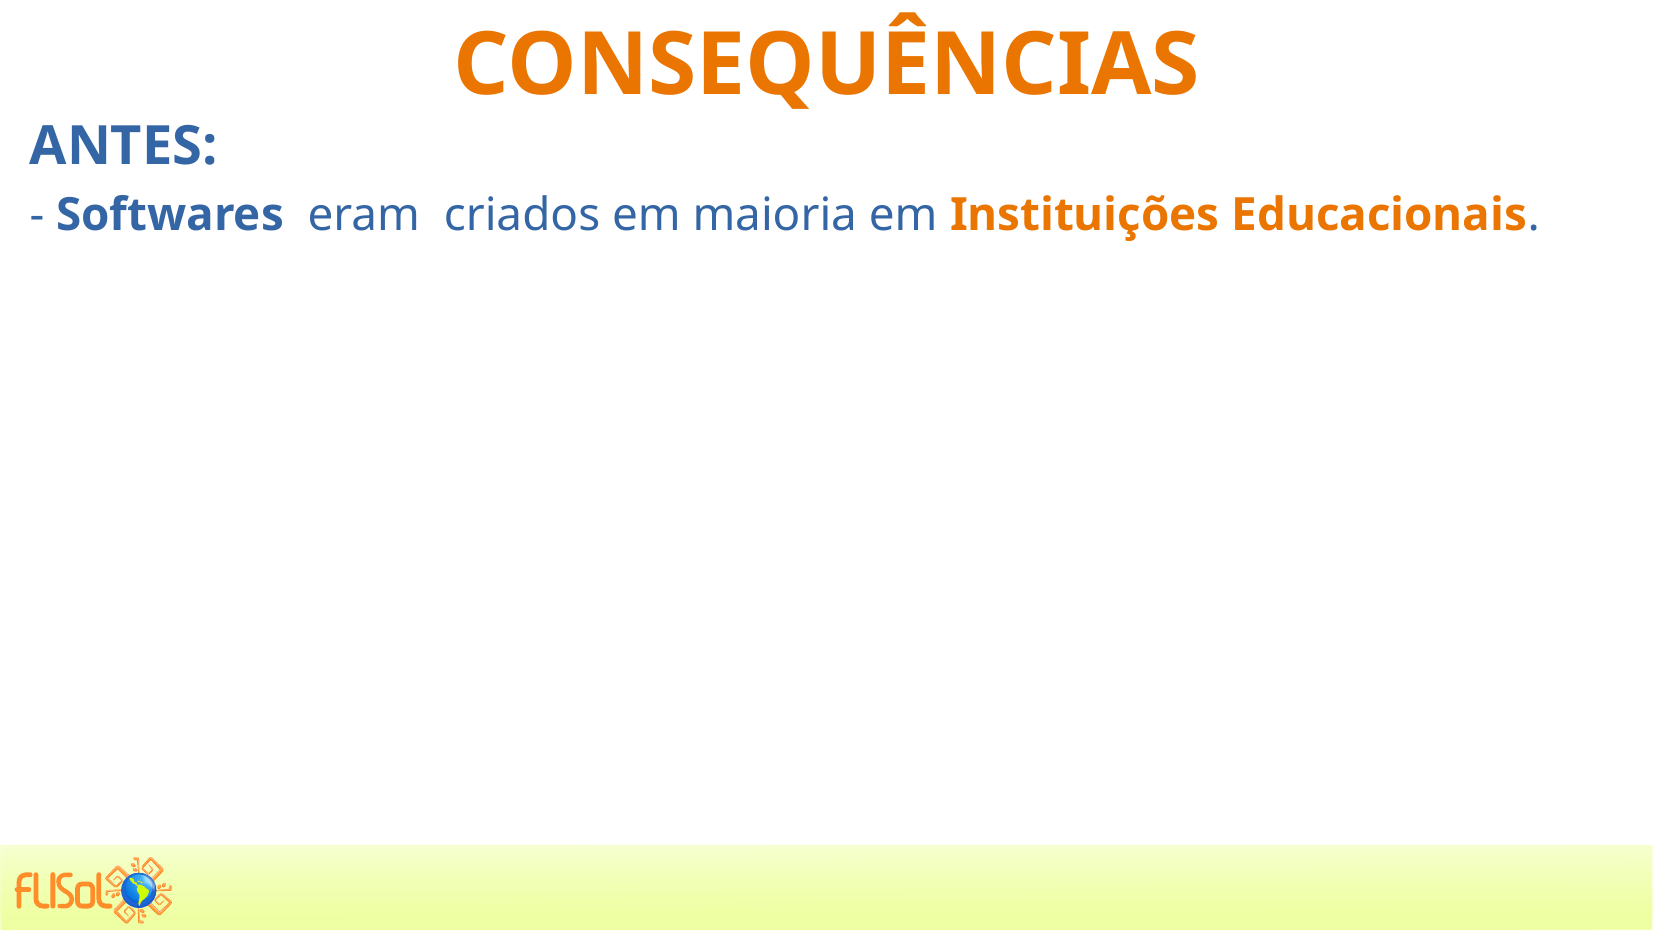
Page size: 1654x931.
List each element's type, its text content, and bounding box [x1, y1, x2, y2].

text_box [0, 844, 1654, 931]
text_box ANTES: [29, 109, 1625, 177]
text_box - Softwares eram criados em maioria em Instituições Educacionais. [29, 186, 1625, 239]
text_box CONSEQUÊNCIAS [29, 11, 1625, 109]
